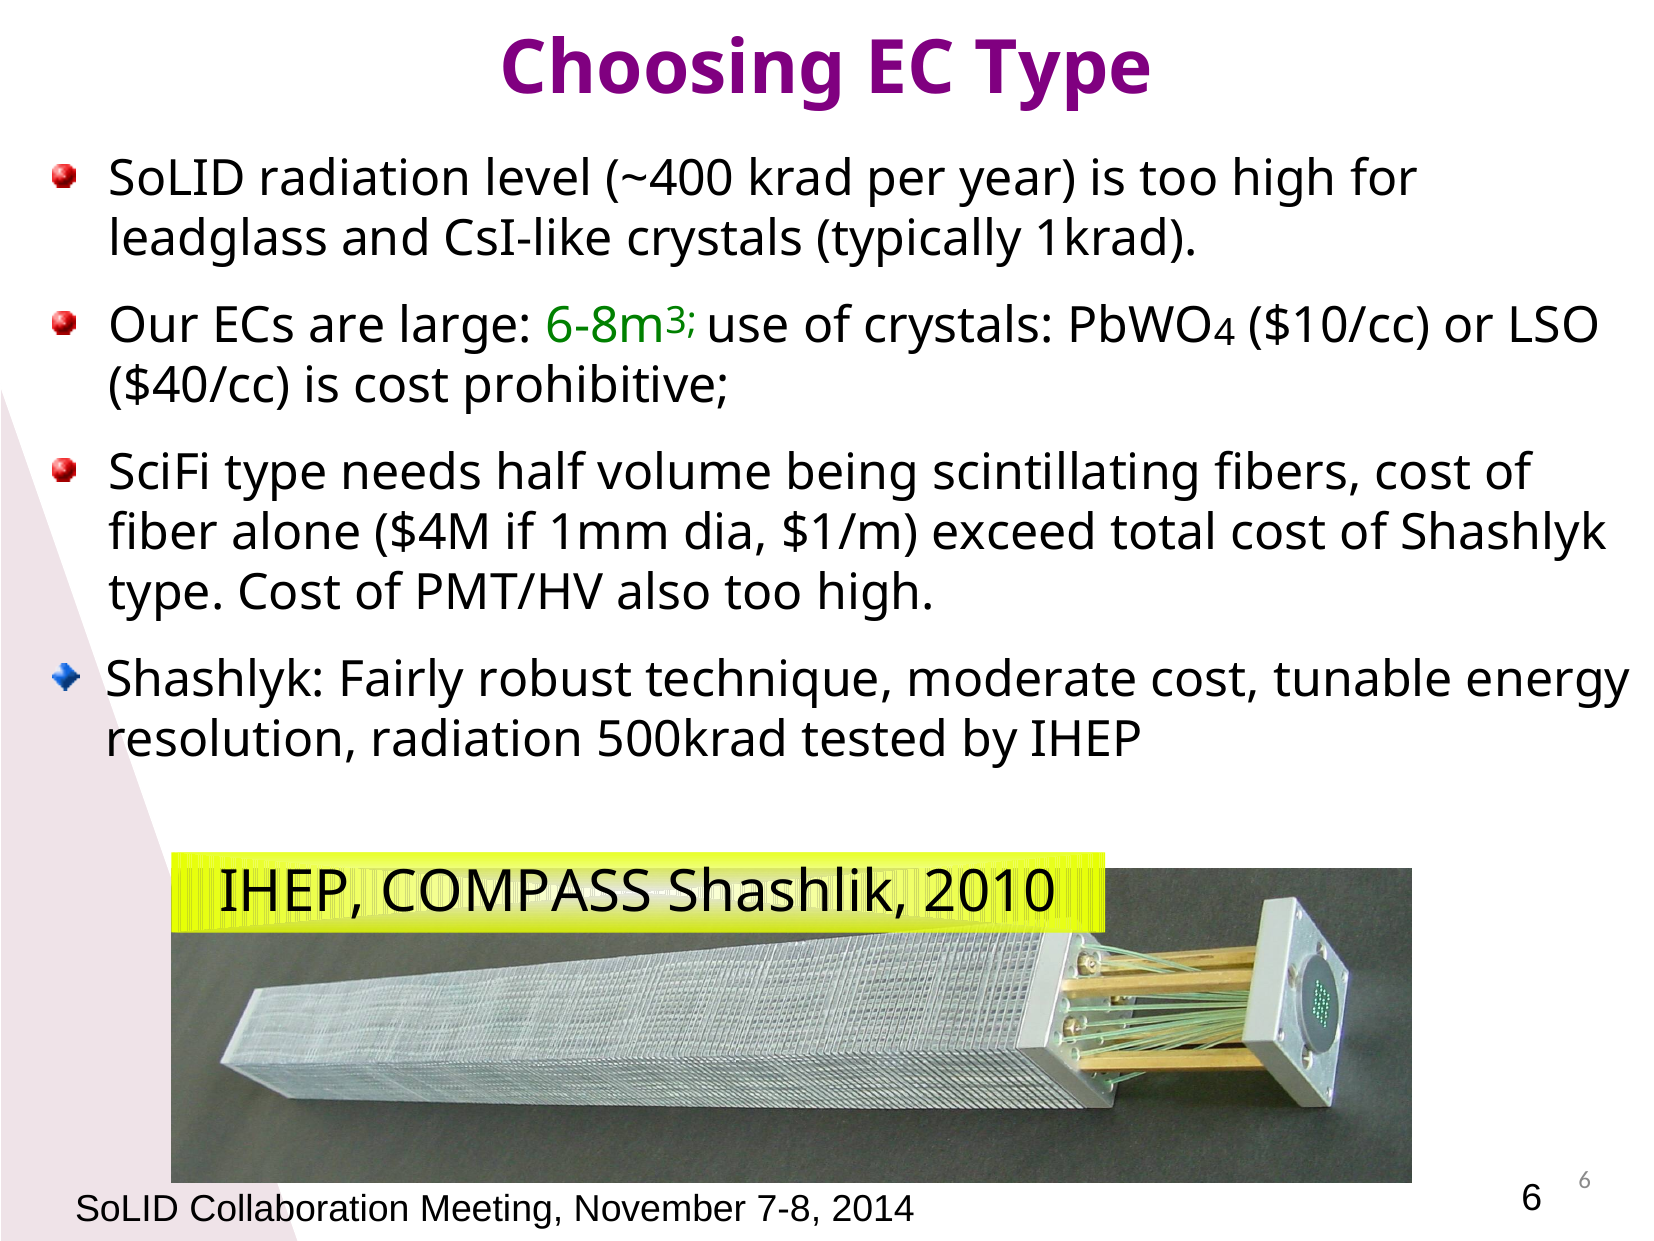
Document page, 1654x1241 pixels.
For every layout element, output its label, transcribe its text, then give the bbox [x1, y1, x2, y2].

text_box SoLID radiation level (~400 krad per year) is too high for leadglass and CsI-like crystals (typically 1krad). Our ECs are large: 6-8m3; use of crystals: PbWO4 ($10/cc) or LSO ($40/cc) is cost prohibitive; SciFi type needs half volume being scintillating fibers, cost of fiber alone ($4M if 1mm dia, $1/m) exceed total cost of Shashlyk type. Cost of PMT/HV also too high. Shashlyk: Fairly robust technique, moderate cost, tunable energy resolution, radiation 500krad tested by IHEP [37, 138, 1651, 1151]
text_box IHEP, COMPASS Shashlik, 2010 [171, 852, 1106, 933]
title Choosing EC Type [82, 19, 1571, 138]
text_box <number> [1563, 1158, 1630, 1225]
picture [171, 868, 1412, 1183]
